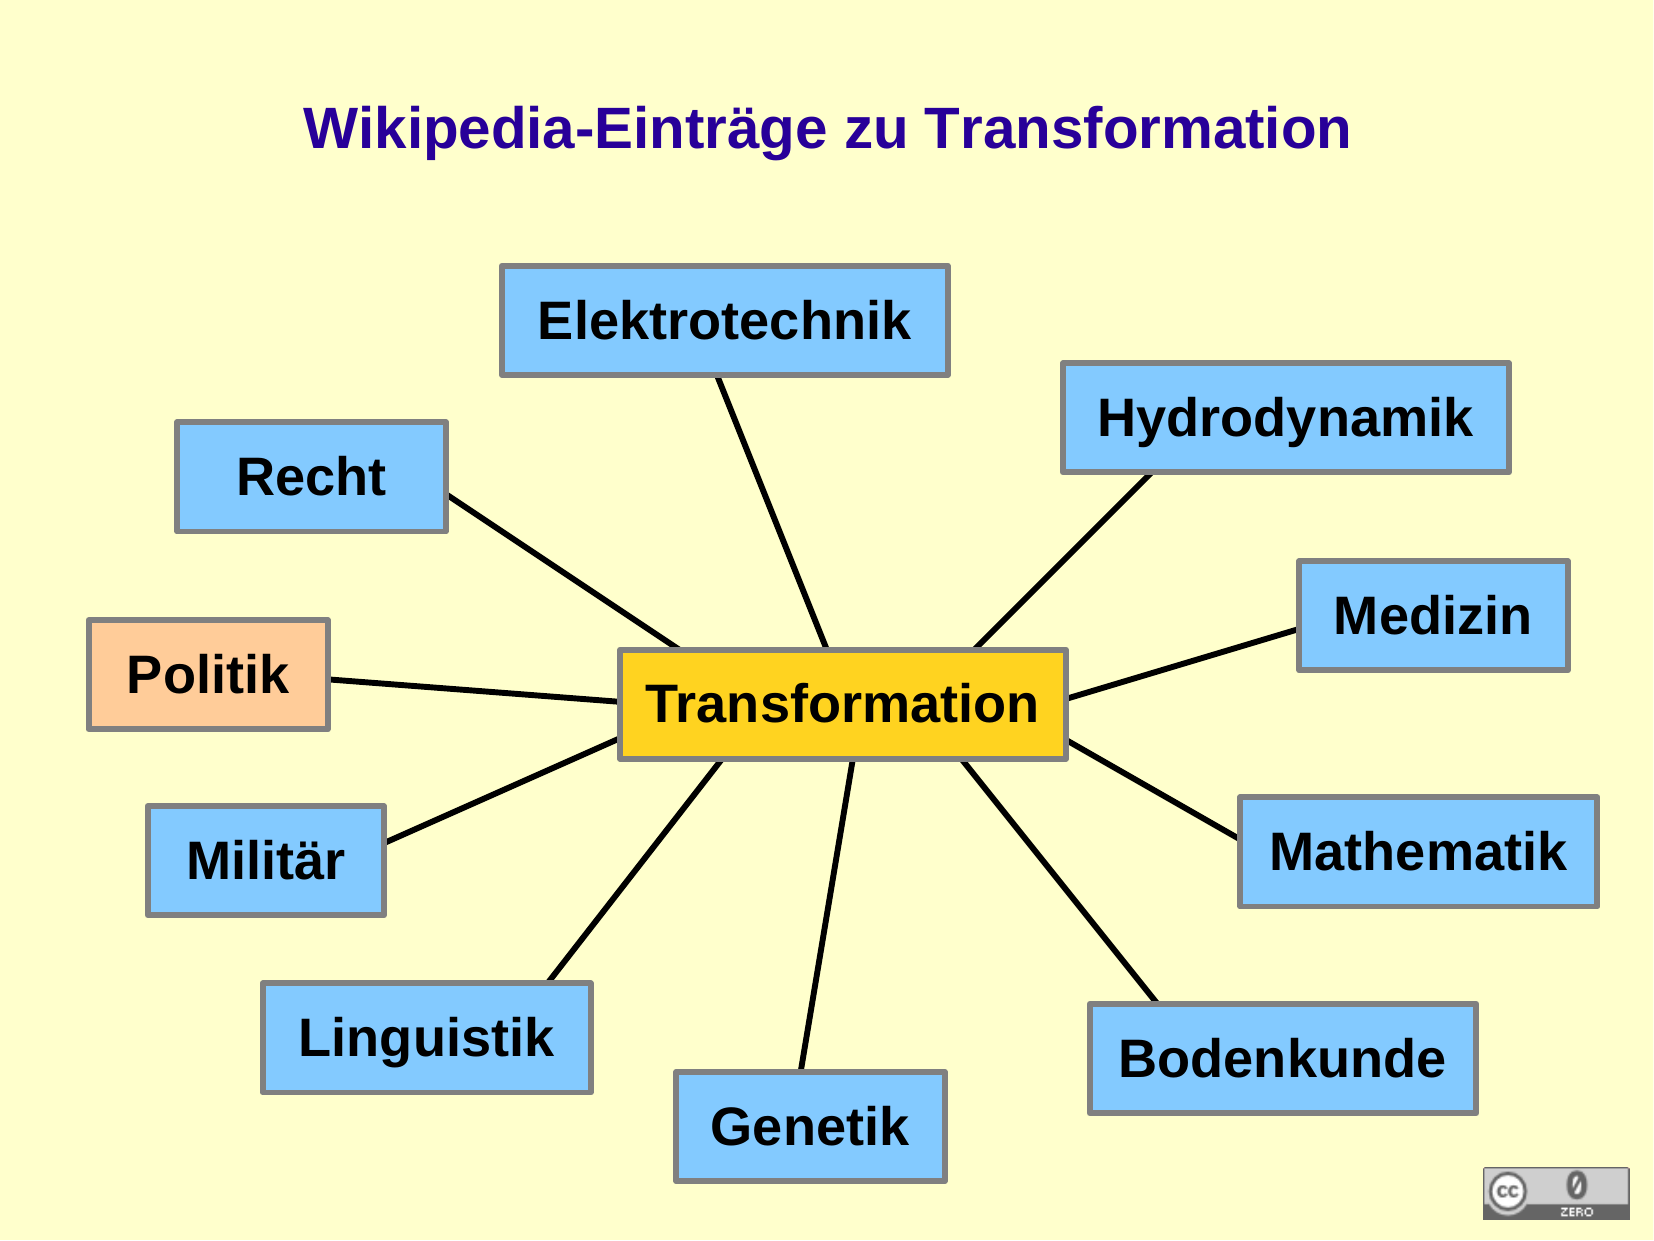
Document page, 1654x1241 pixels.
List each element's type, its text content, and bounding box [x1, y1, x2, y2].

text_box Linguistik [262, 983, 591, 1093]
text_box Militär [147, 806, 384, 916]
text_box Mathematik [1240, 797, 1598, 907]
text_box Politik [88, 620, 328, 730]
picture [1483, 1167, 1630, 1220]
text_box Transformation [620, 649, 1066, 759]
title Wikipedia-Einträge zu Transformation [86, 49, 1571, 207]
text_box Medizin [1299, 561, 1568, 671]
text_box Bodenkunde [1089, 1003, 1477, 1114]
text_box Recht [177, 422, 446, 532]
text_box Hydrodynamik [1062, 363, 1509, 473]
text_box Genetik [676, 1071, 945, 1182]
text_box Elektrotechnik [501, 265, 948, 376]
